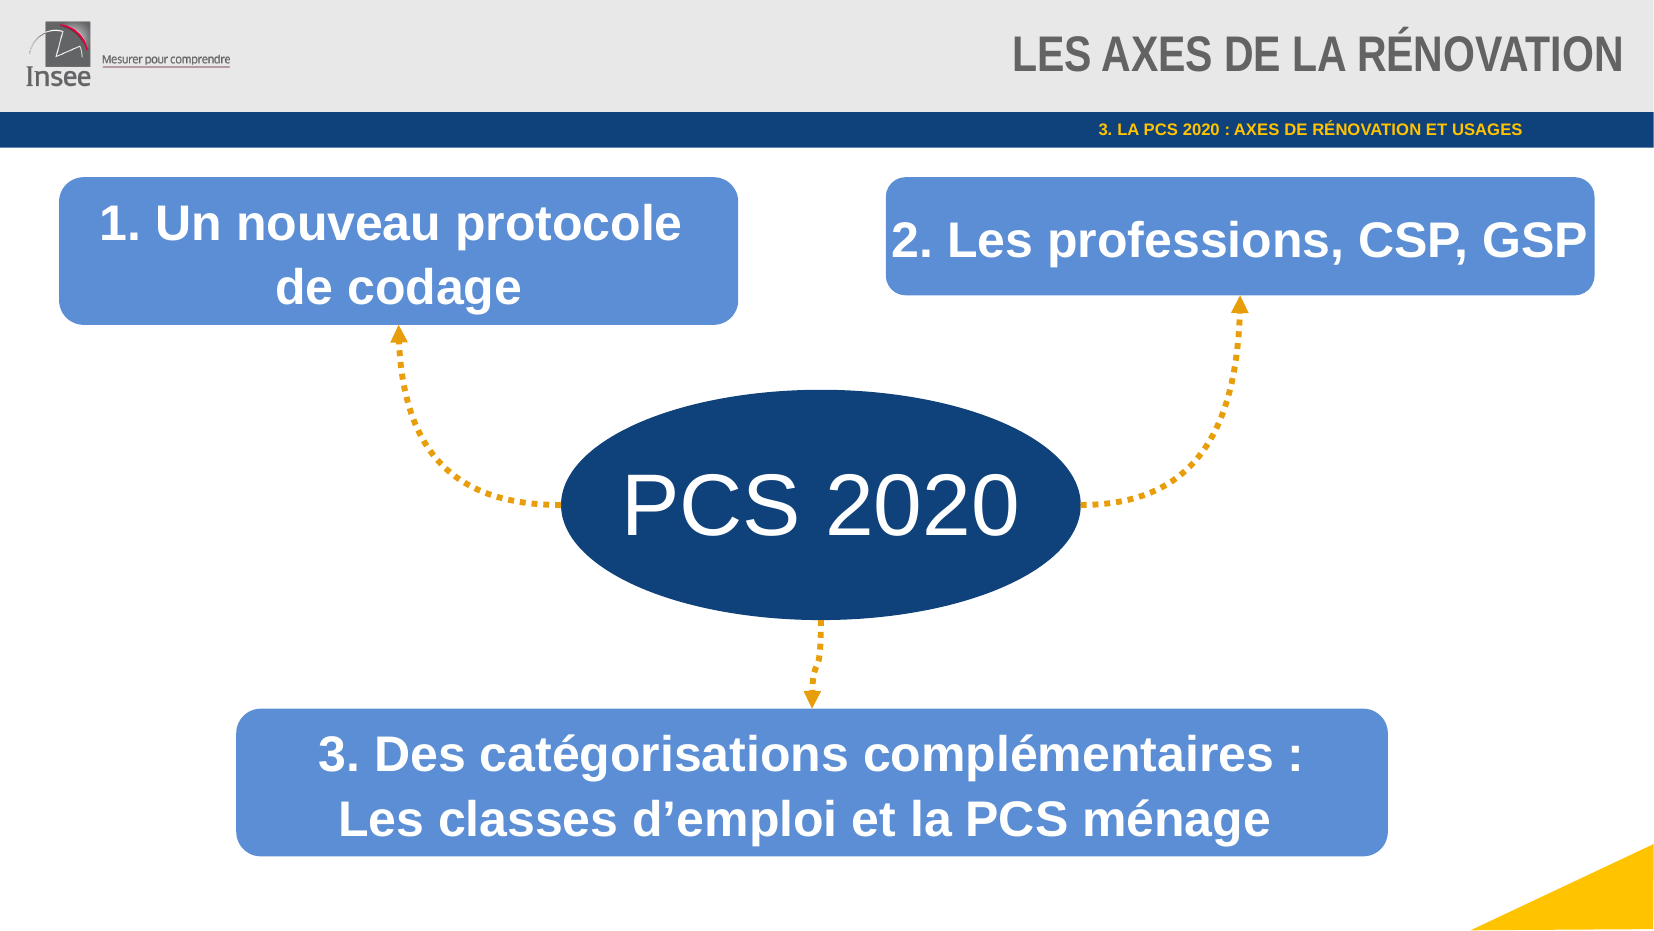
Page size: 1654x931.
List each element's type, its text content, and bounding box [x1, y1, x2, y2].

text_box 2. Les professions, CSP, GSP [885, 177, 1595, 296]
title Les axes de la rénovation [265, 0, 1625, 107]
text_box 1. Un nouveau protocole de codage [59, 177, 739, 325]
text_box PCS 2020 [561, 389, 1081, 621]
text_box 3. Des catégorisations complémentaires : Les classes d’emploi et la PCS ménage [236, 708, 1388, 857]
picture [23, 0, 230, 89]
